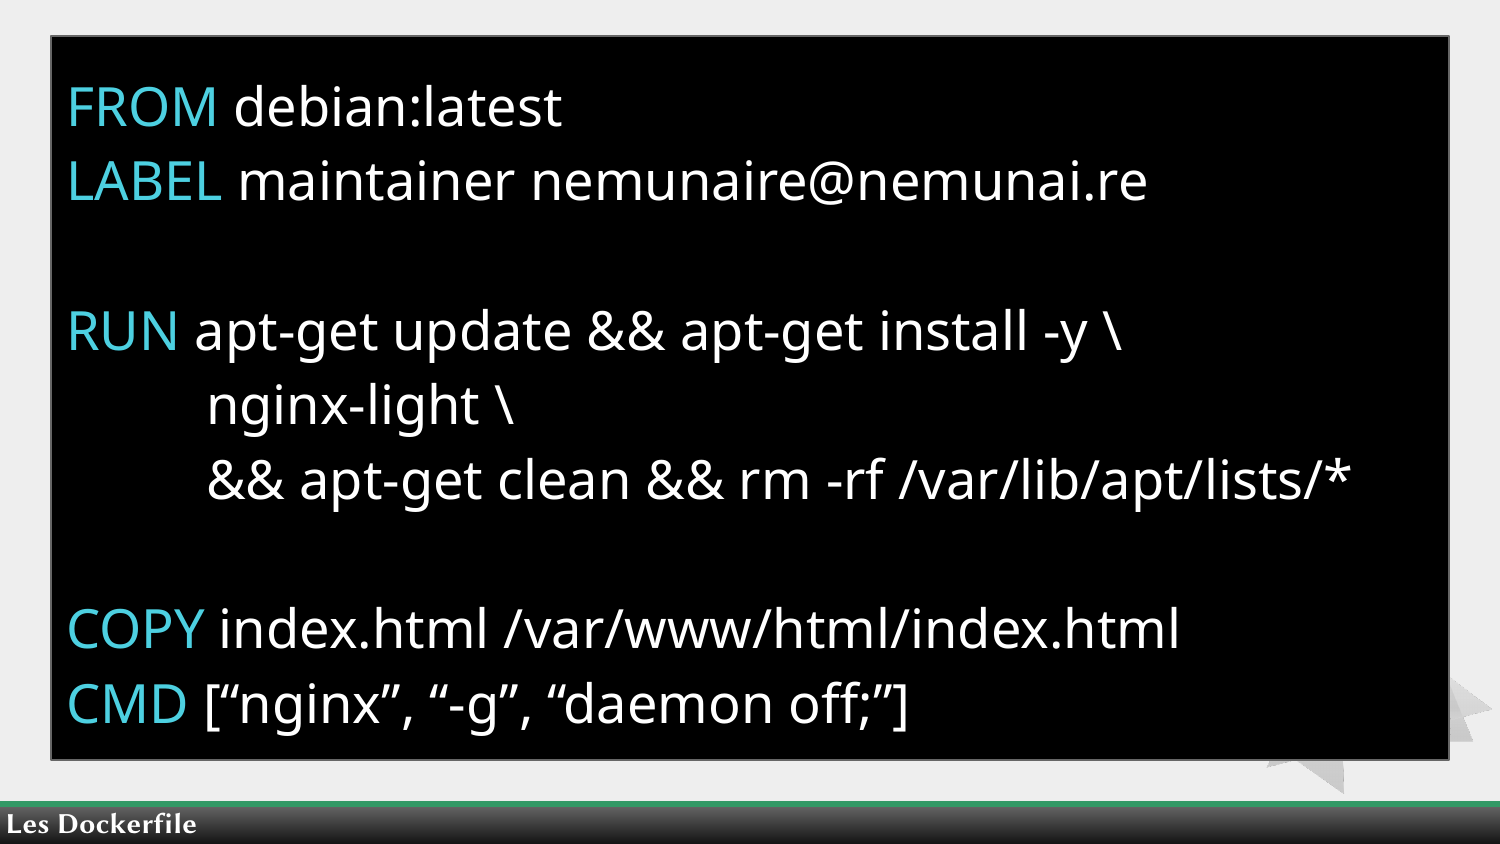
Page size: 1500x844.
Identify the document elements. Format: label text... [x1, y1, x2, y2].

title Les Dockerfile [5, 801, 1075, 844]
picture [1187, 587, 1492, 794]
text_box FROM debian:latest LABEL maintainer nemunaire@nemunai.re RUN apt-get update && apt-get install -y \ nginx-light \ && apt-get clean && rm -rf /var/lib/apt/lists/* COPY index.html /var/www/html/index.html CMD [“nginx”, “-g”, “daemon off;”] [51, 36, 1449, 761]
